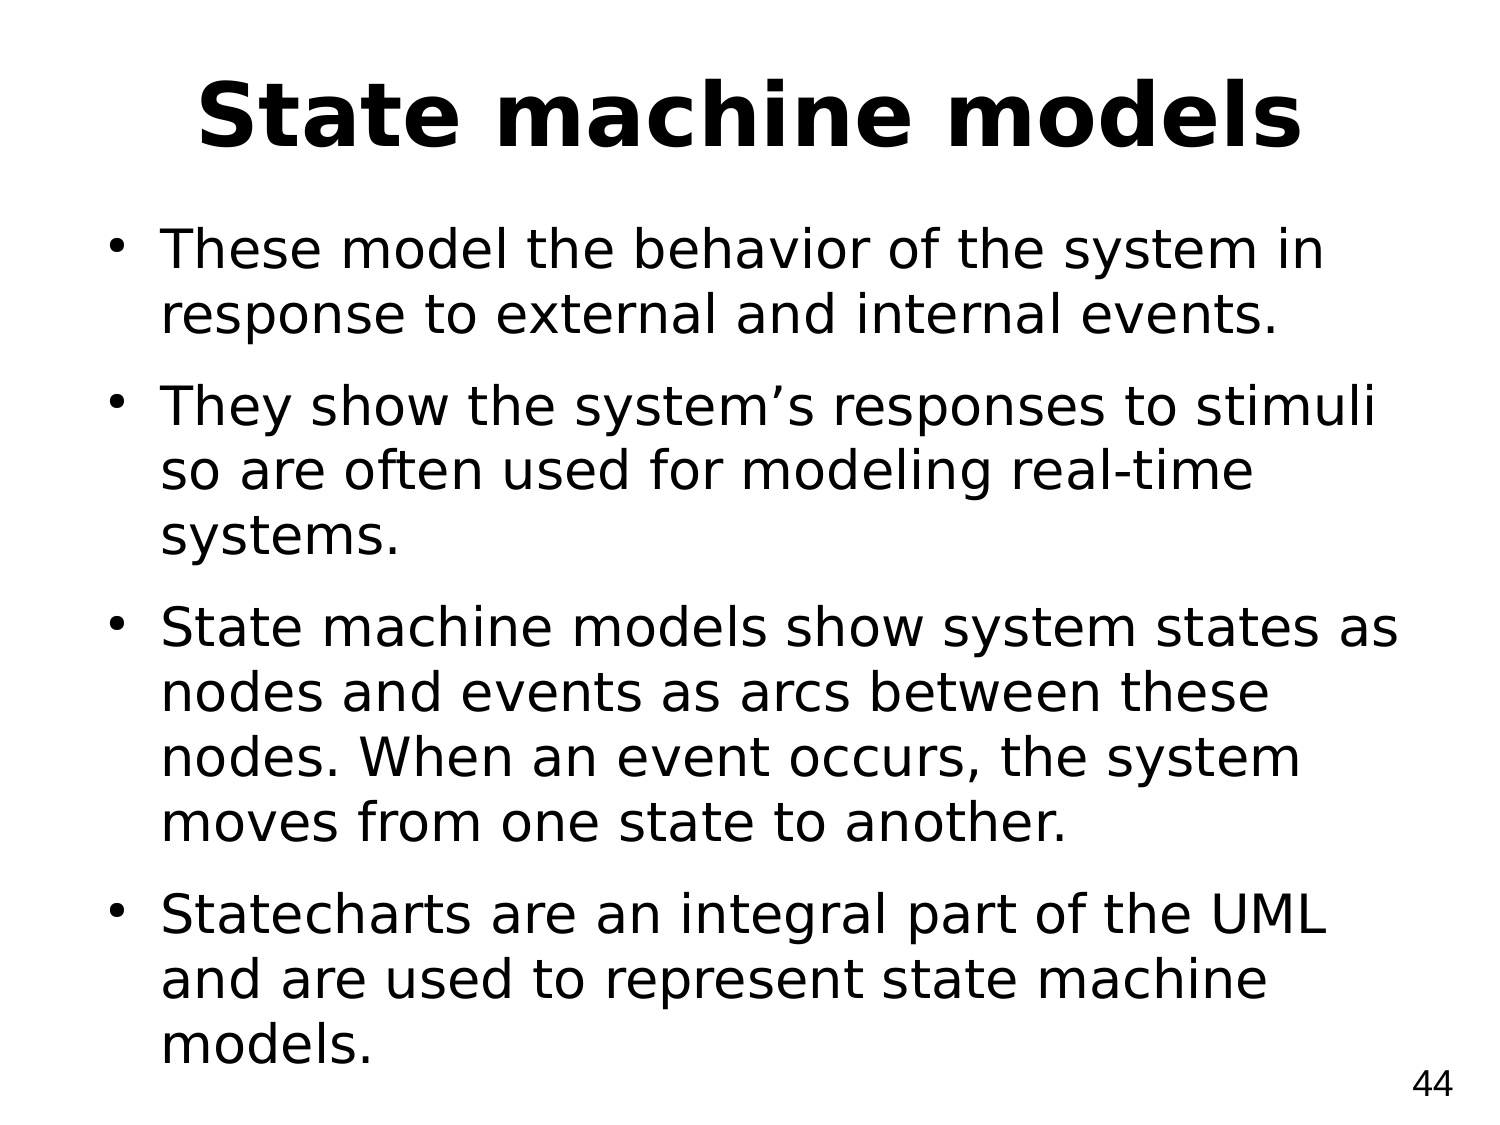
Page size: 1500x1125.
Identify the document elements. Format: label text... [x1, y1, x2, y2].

title State machine models [75, 44, 1425, 177]
list These model the behavior of the system in response to external and internal events. They show the system’s responses to stimuli so are often used for modeling real-time systems. State machine models show system states as nodes and events as arcs between these nodes. When an event occurs, the system moves from one state to another. Statecharts are an integral part of the UML and are used to represent state machine models. [75, 206, 1425, 1093]
